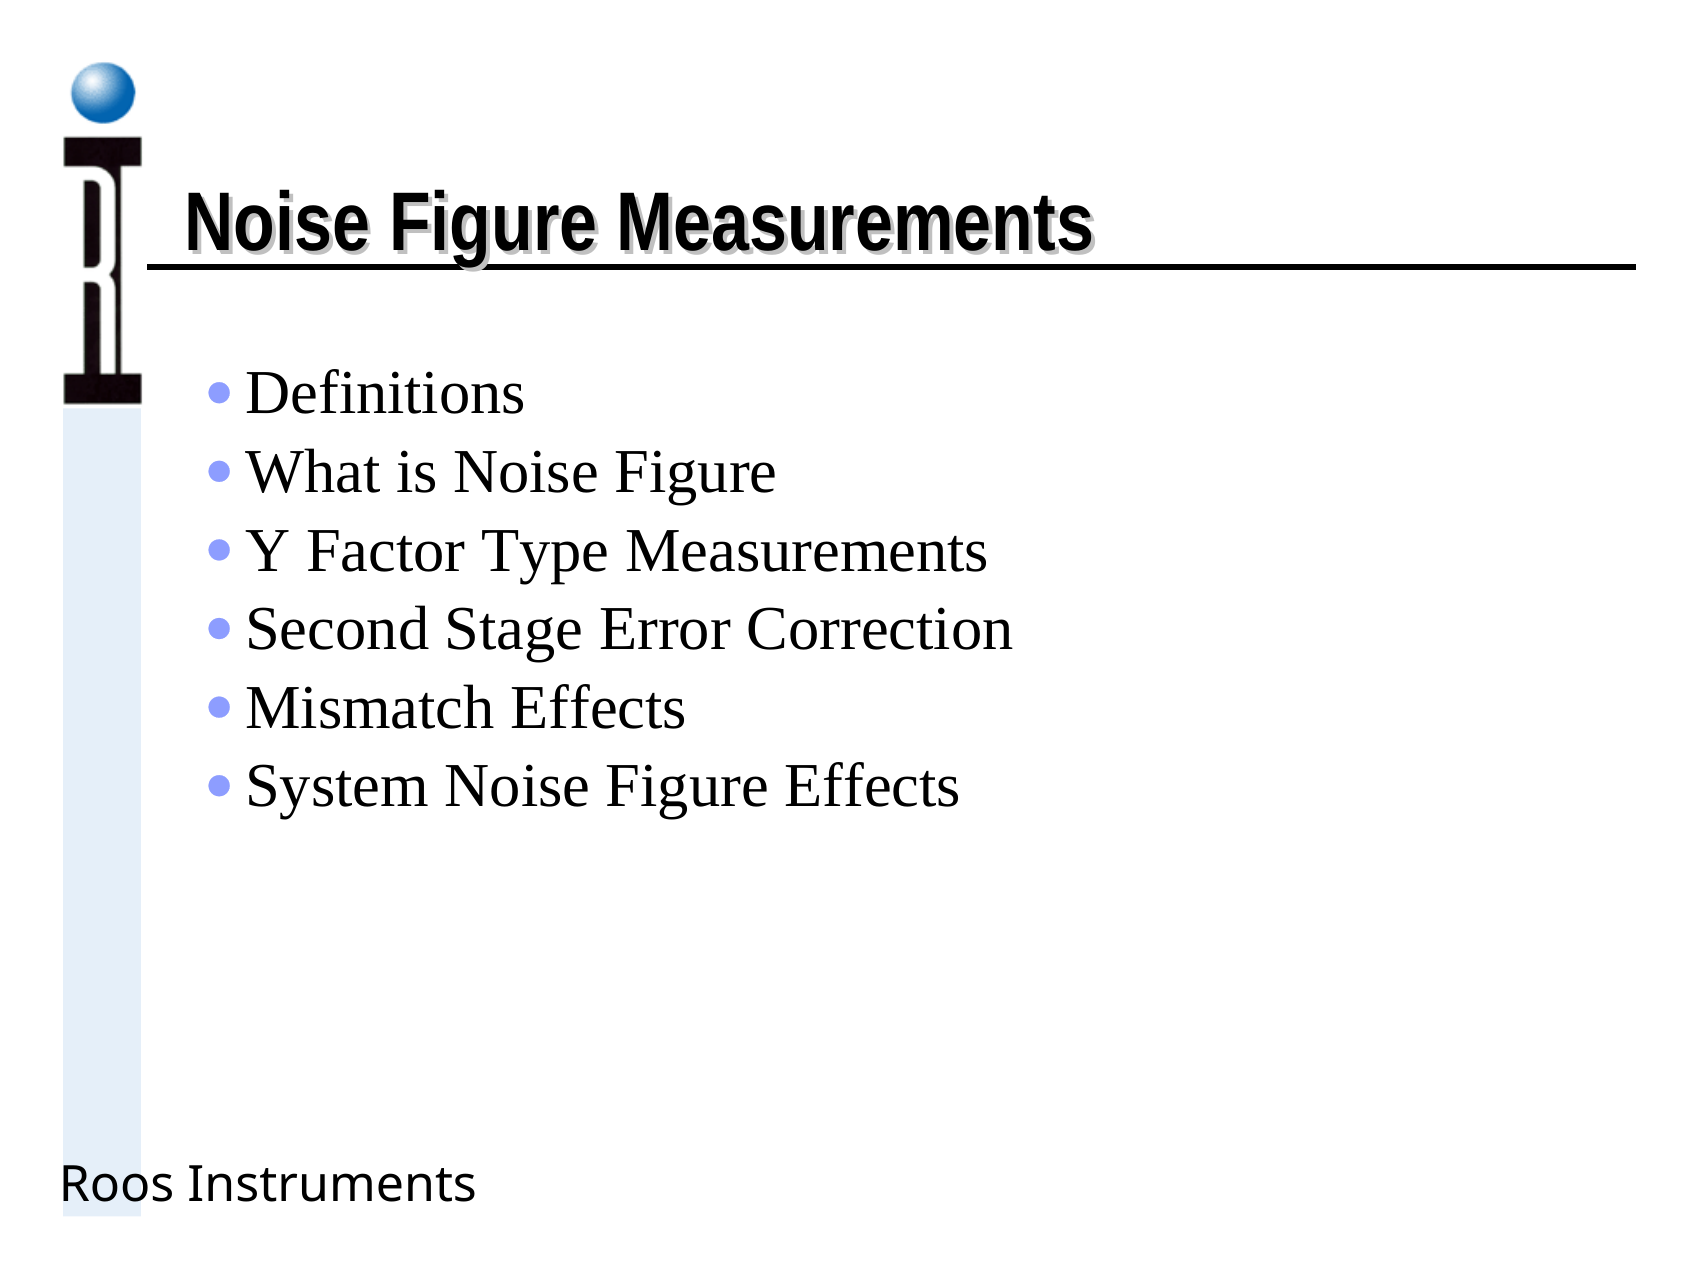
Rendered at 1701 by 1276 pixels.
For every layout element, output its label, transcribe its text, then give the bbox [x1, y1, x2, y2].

picture [59, 58, 147, 411]
text_box Noise Figure Measurements [184, 92, 1539, 268]
text_box Definitions What is Noise Figure Y Factor Type Measurements Second Stage Error Correction Mismatch Effects System Noise Figure Effects [192, 358, 1550, 909]
